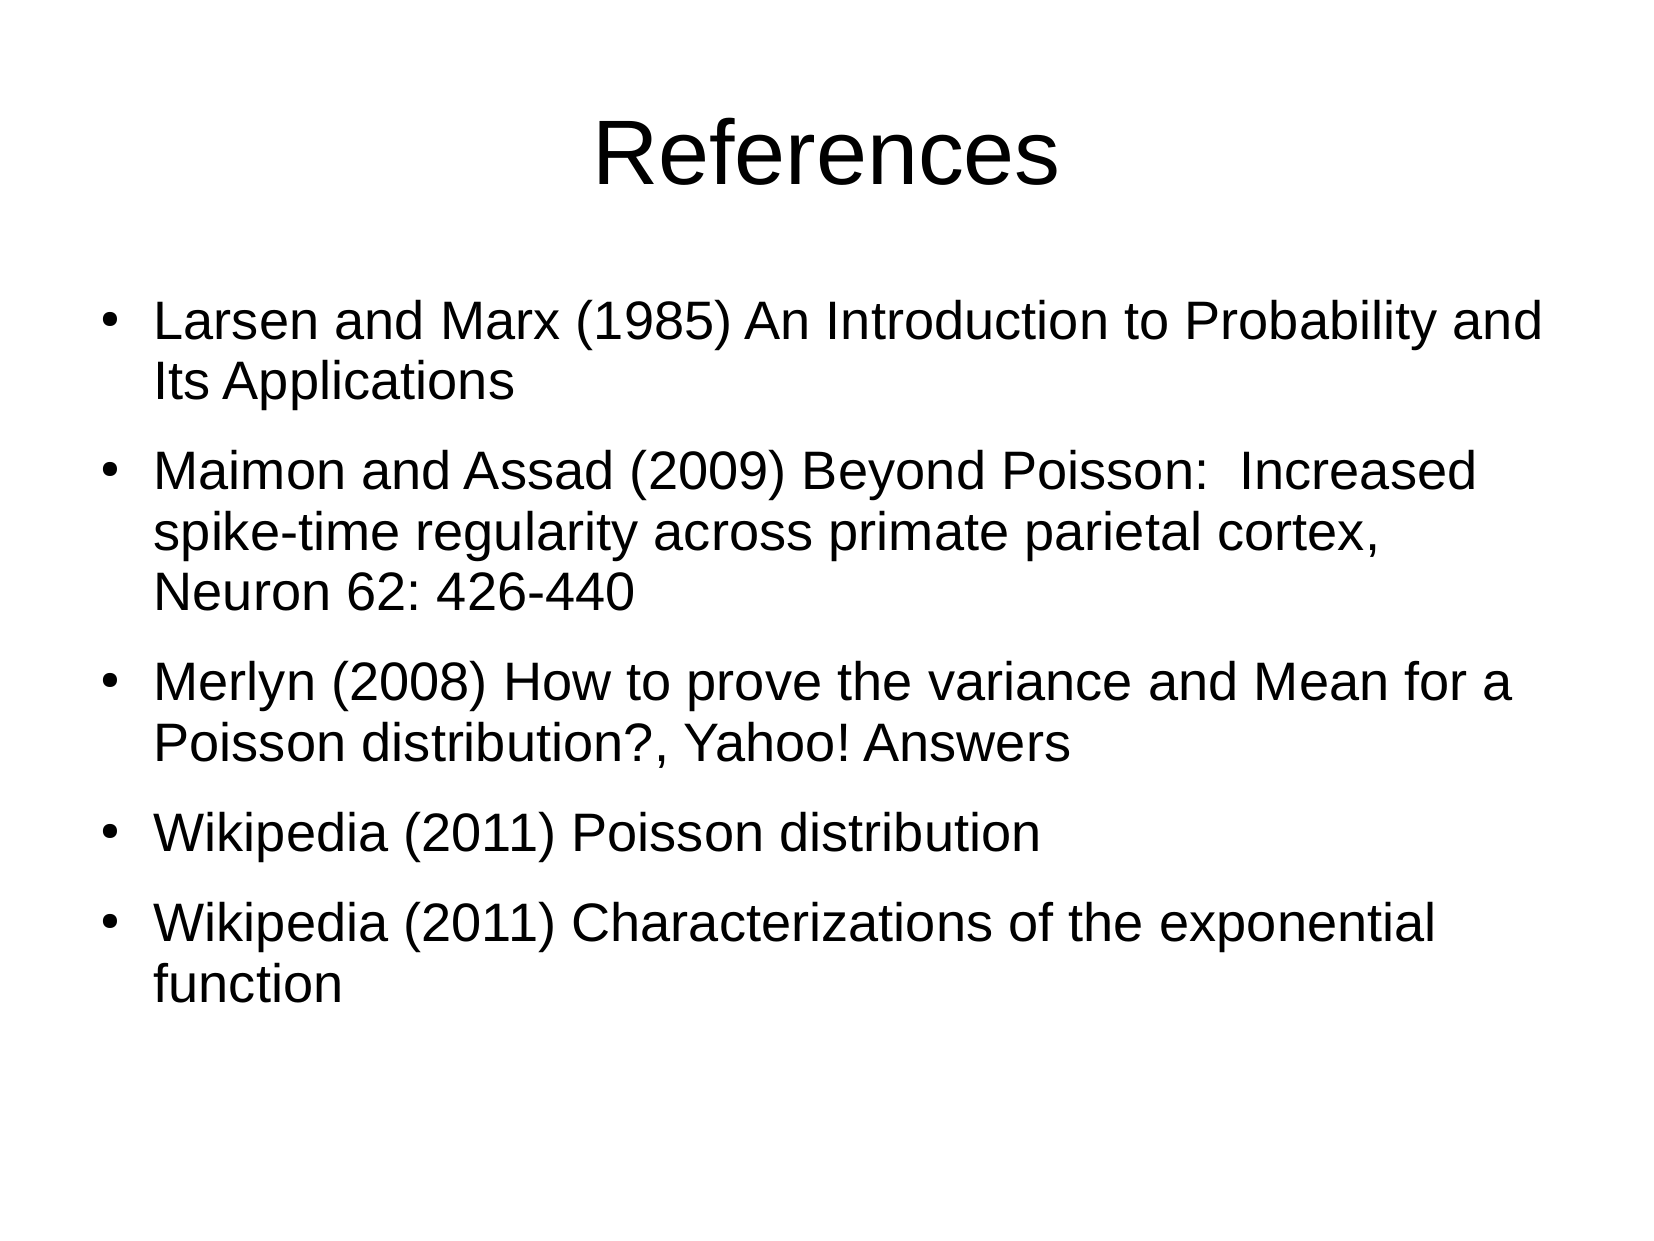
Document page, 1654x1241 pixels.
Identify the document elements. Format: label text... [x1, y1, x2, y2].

list Larsen and Marx (1985) An Introduction to Probability and Its Applications Maimon and Assad (2009) Beyond Poisson: Increased spike-time regularity across primate parietal cortex, Neuron 62: 426-440 Merlyn (2008) How to prove the variance and Mean for a Poisson distribution?, Yahoo! Answers Wikipedia (2011) Poisson distribution Wikipedia (2011) Characterizations of the exponential function [82, 290, 1571, 1094]
title References [82, 56, 1571, 250]
